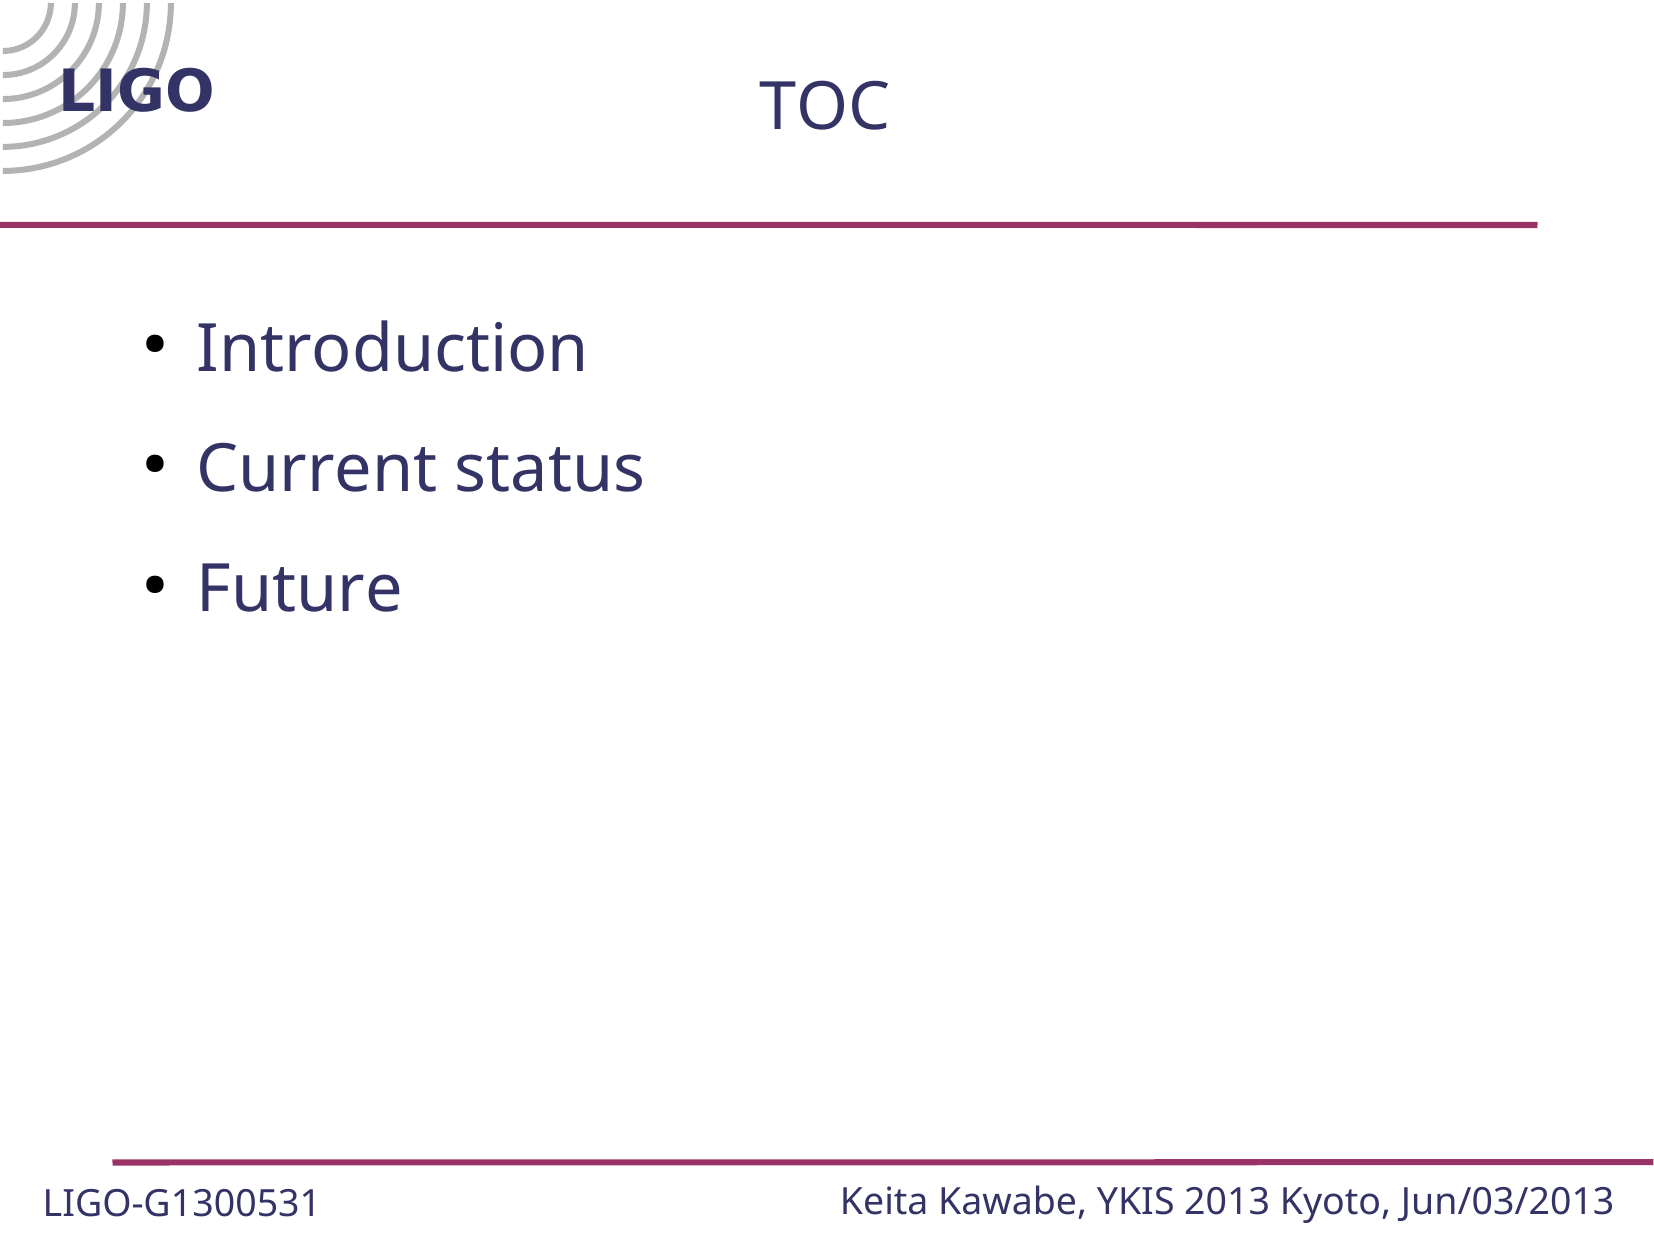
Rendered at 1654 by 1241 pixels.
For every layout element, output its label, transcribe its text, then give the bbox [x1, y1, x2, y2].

list Introduction Current status Future [125, 300, 1538, 1020]
title TOC [187, 0, 1463, 208]
